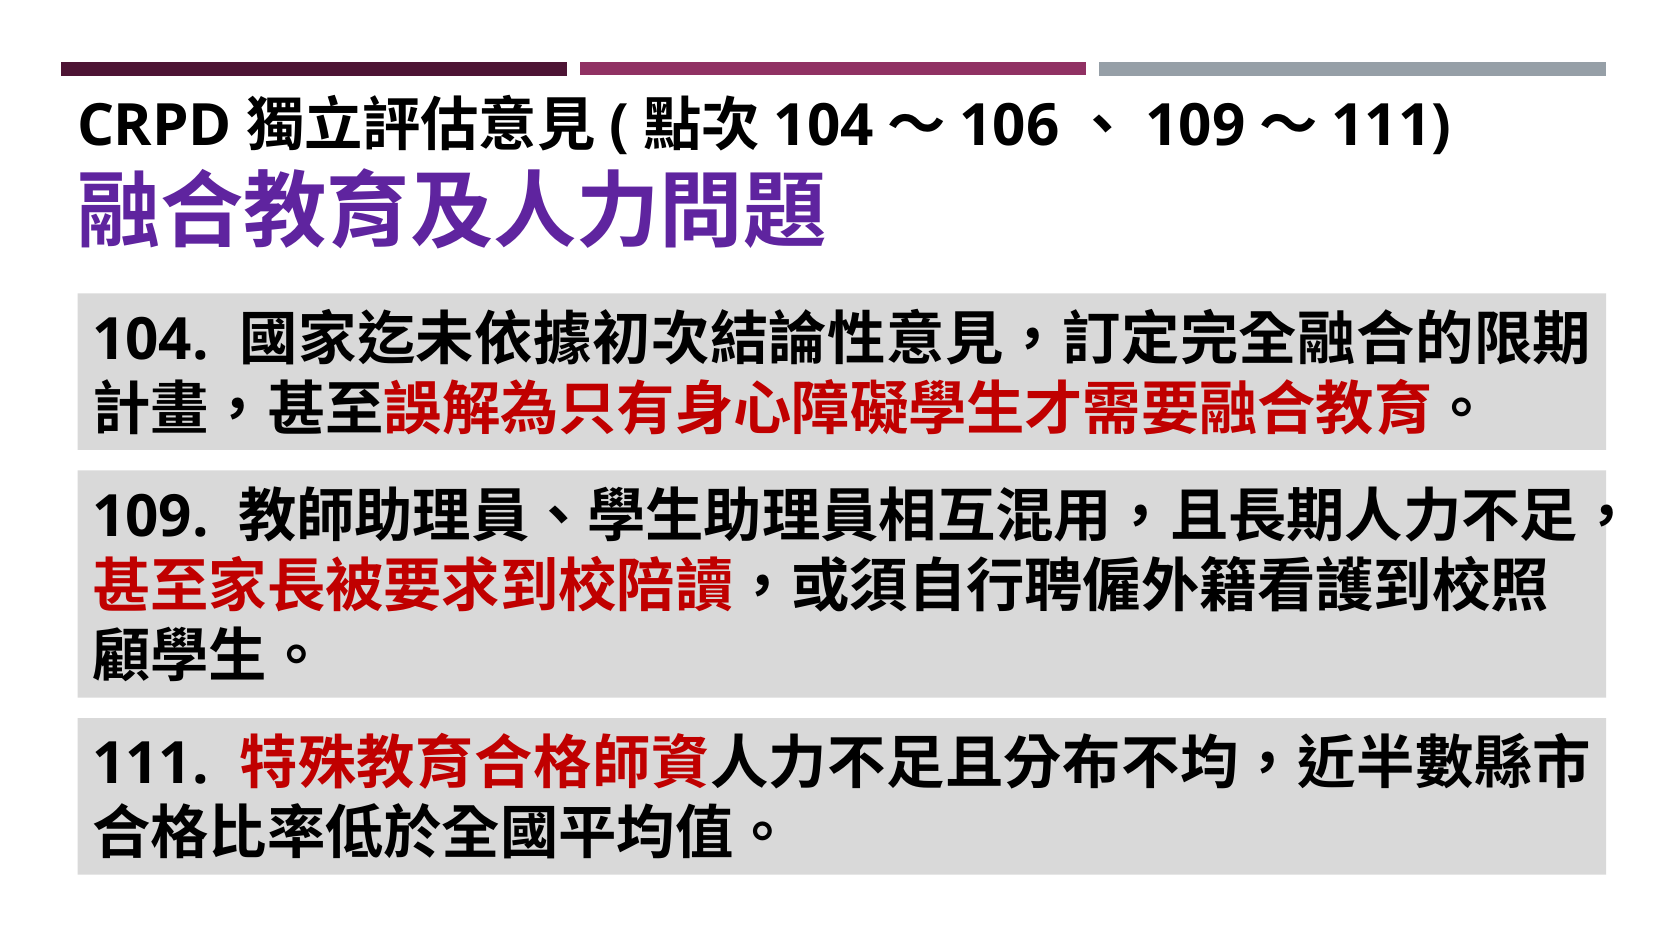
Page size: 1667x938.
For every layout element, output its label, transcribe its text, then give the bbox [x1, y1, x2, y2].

text_box CRPD獨立評估意見(點次104～106、109～111) 融合教育及人力問題 [62, 78, 1607, 266]
text_box 111. 特殊教育合格師資人力不足且分布不均，近半數縣市合格比率低於全國平均值。 [77, 718, 1607, 875]
text_box 109. 教師助理員、學生助理員相互混用，且長期人力不足，甚至家長被要求到校陪讀，或須自行聘僱外籍看護到校照顧學生。 [77, 470, 1607, 698]
text_box 104. 國家迄未依據初次結論性意見，訂定完全融合的限期計畫，甚至誤解為只有身心障礙學生才需要融合教育。 [77, 293, 1607, 450]
